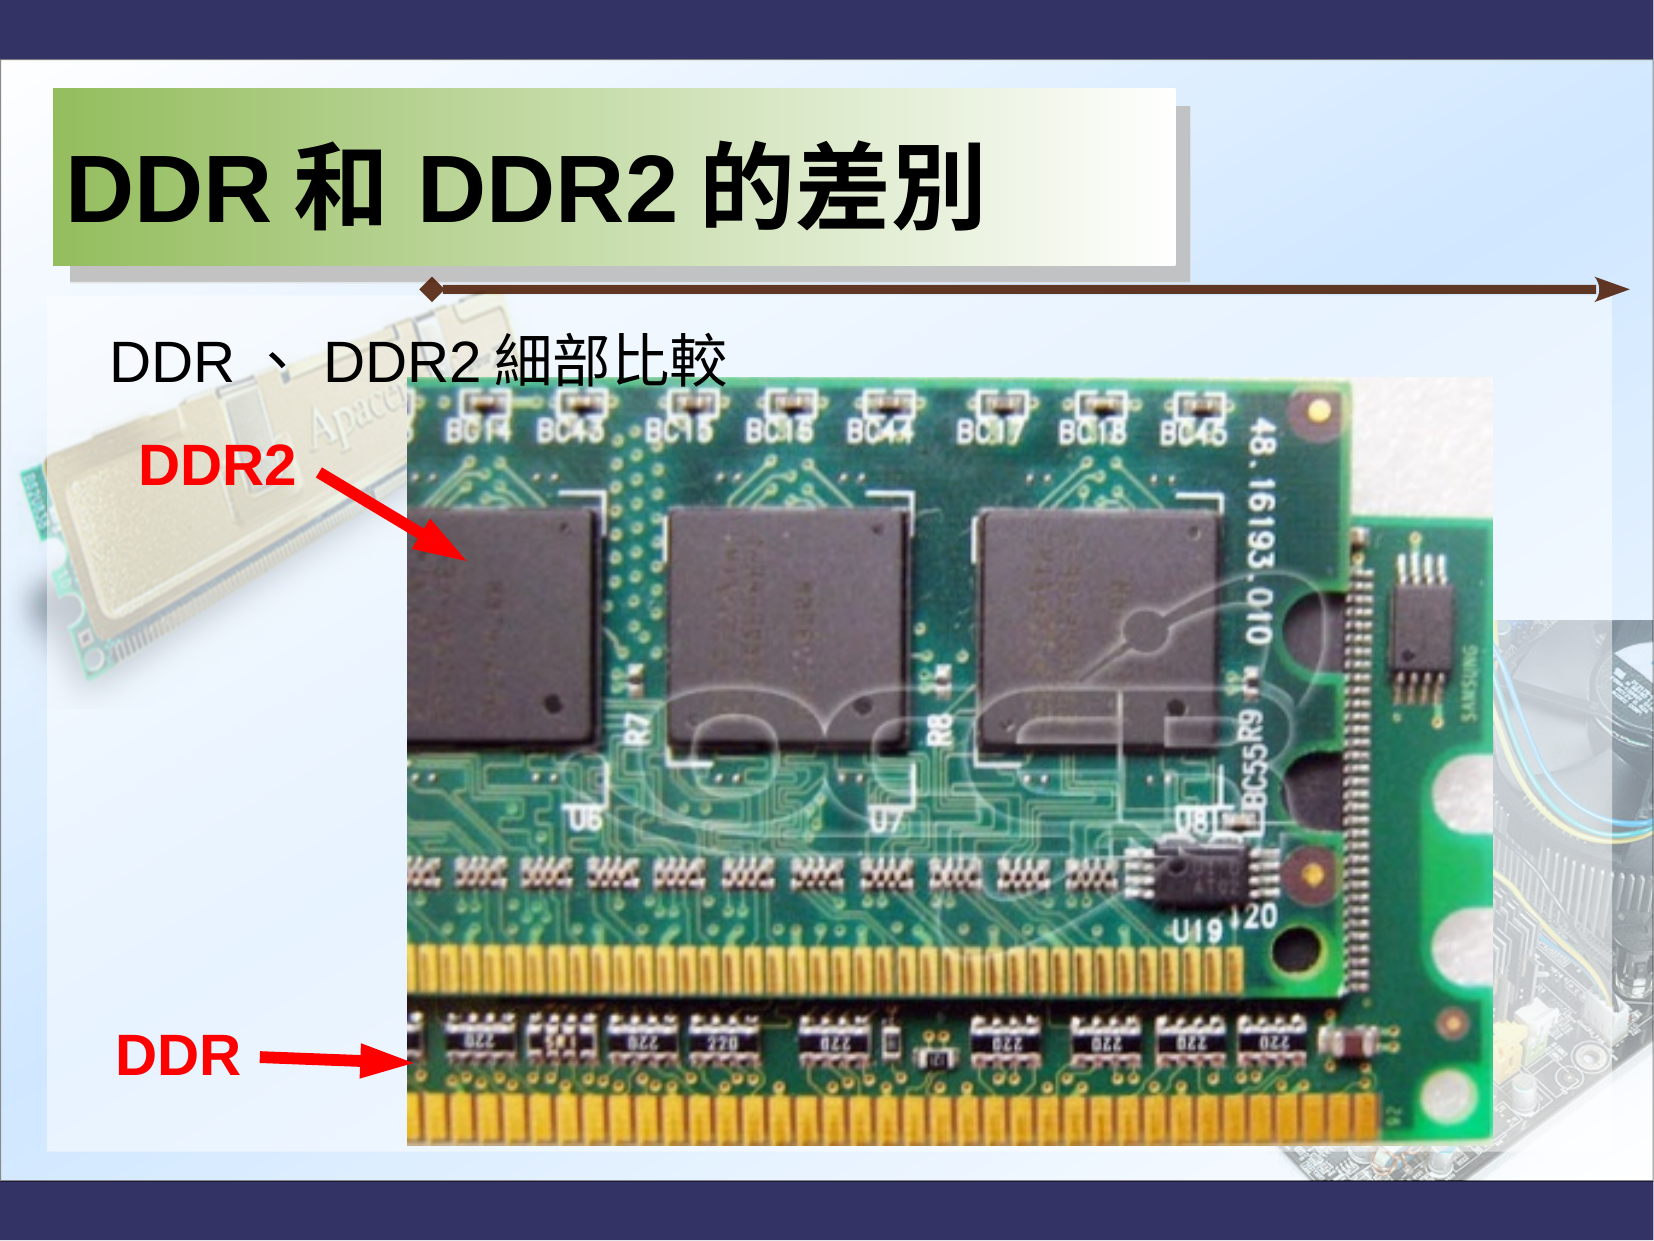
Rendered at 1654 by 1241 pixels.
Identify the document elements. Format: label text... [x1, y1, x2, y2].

picture [407, 377, 1493, 1146]
title DDR和DDR2的差別 [64, 84, 1654, 277]
text_box DDR2 [124, 425, 407, 507]
text_box DDR、DDR2細部比較 [94, 265, 1394, 396]
text_box DDR [100, 1015, 407, 1098]
